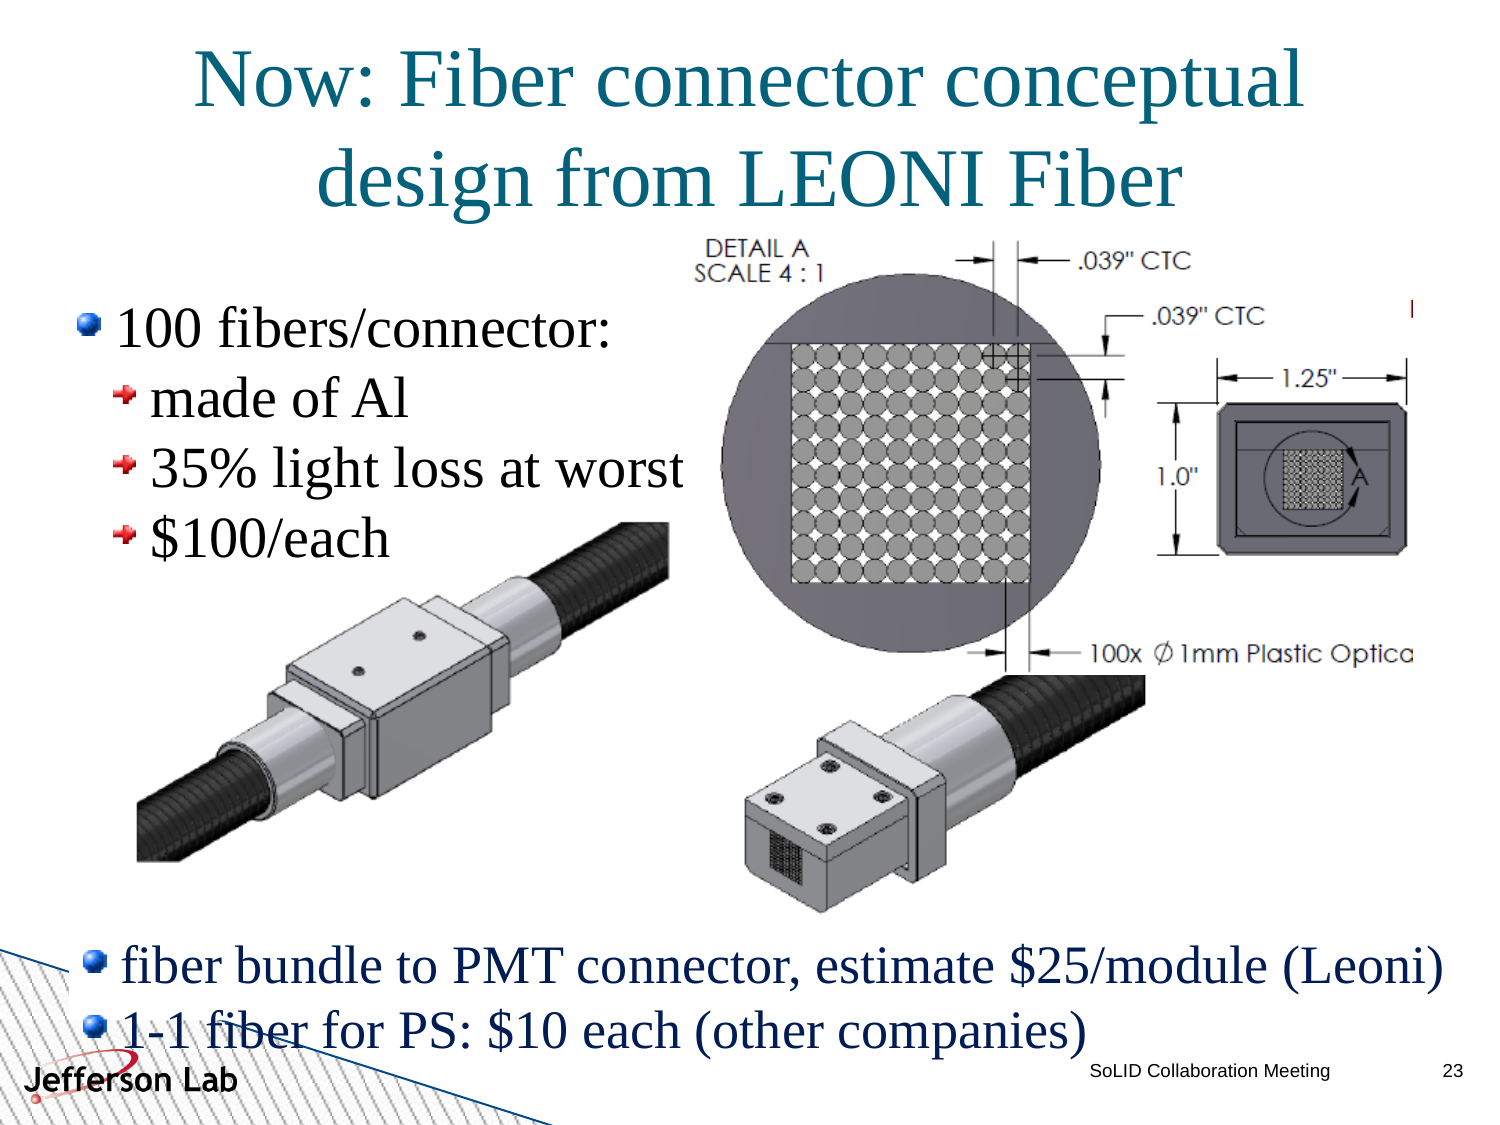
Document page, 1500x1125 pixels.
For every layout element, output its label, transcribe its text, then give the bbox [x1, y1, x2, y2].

picture [246, 1030, 258, 1046]
picture [113, 525, 136, 544]
text_box <number> [1418, 1051, 1479, 1111]
picture [113, 385, 136, 404]
picture [113, 455, 136, 474]
text_box 100 fibers/connector: made of Al 35% light loss at worst $100/each [63, 282, 683, 565]
picture [0, 952, 543, 1125]
picture [83, 950, 107, 973]
text_box fiber bundle to PMT connector, estimate $25/module (Leoni) 1-1 fiber for PS: $10 each (other companies) [69, 921, 1500, 1021]
picture [77, 313, 101, 336]
text_box Now: Fiber connector conceptual design from LEONI Fiber [75, 15, 1425, 236]
picture [134, 224, 1413, 921]
text_box SoLID Collaboration Meeting [1074, 1051, 1419, 1112]
